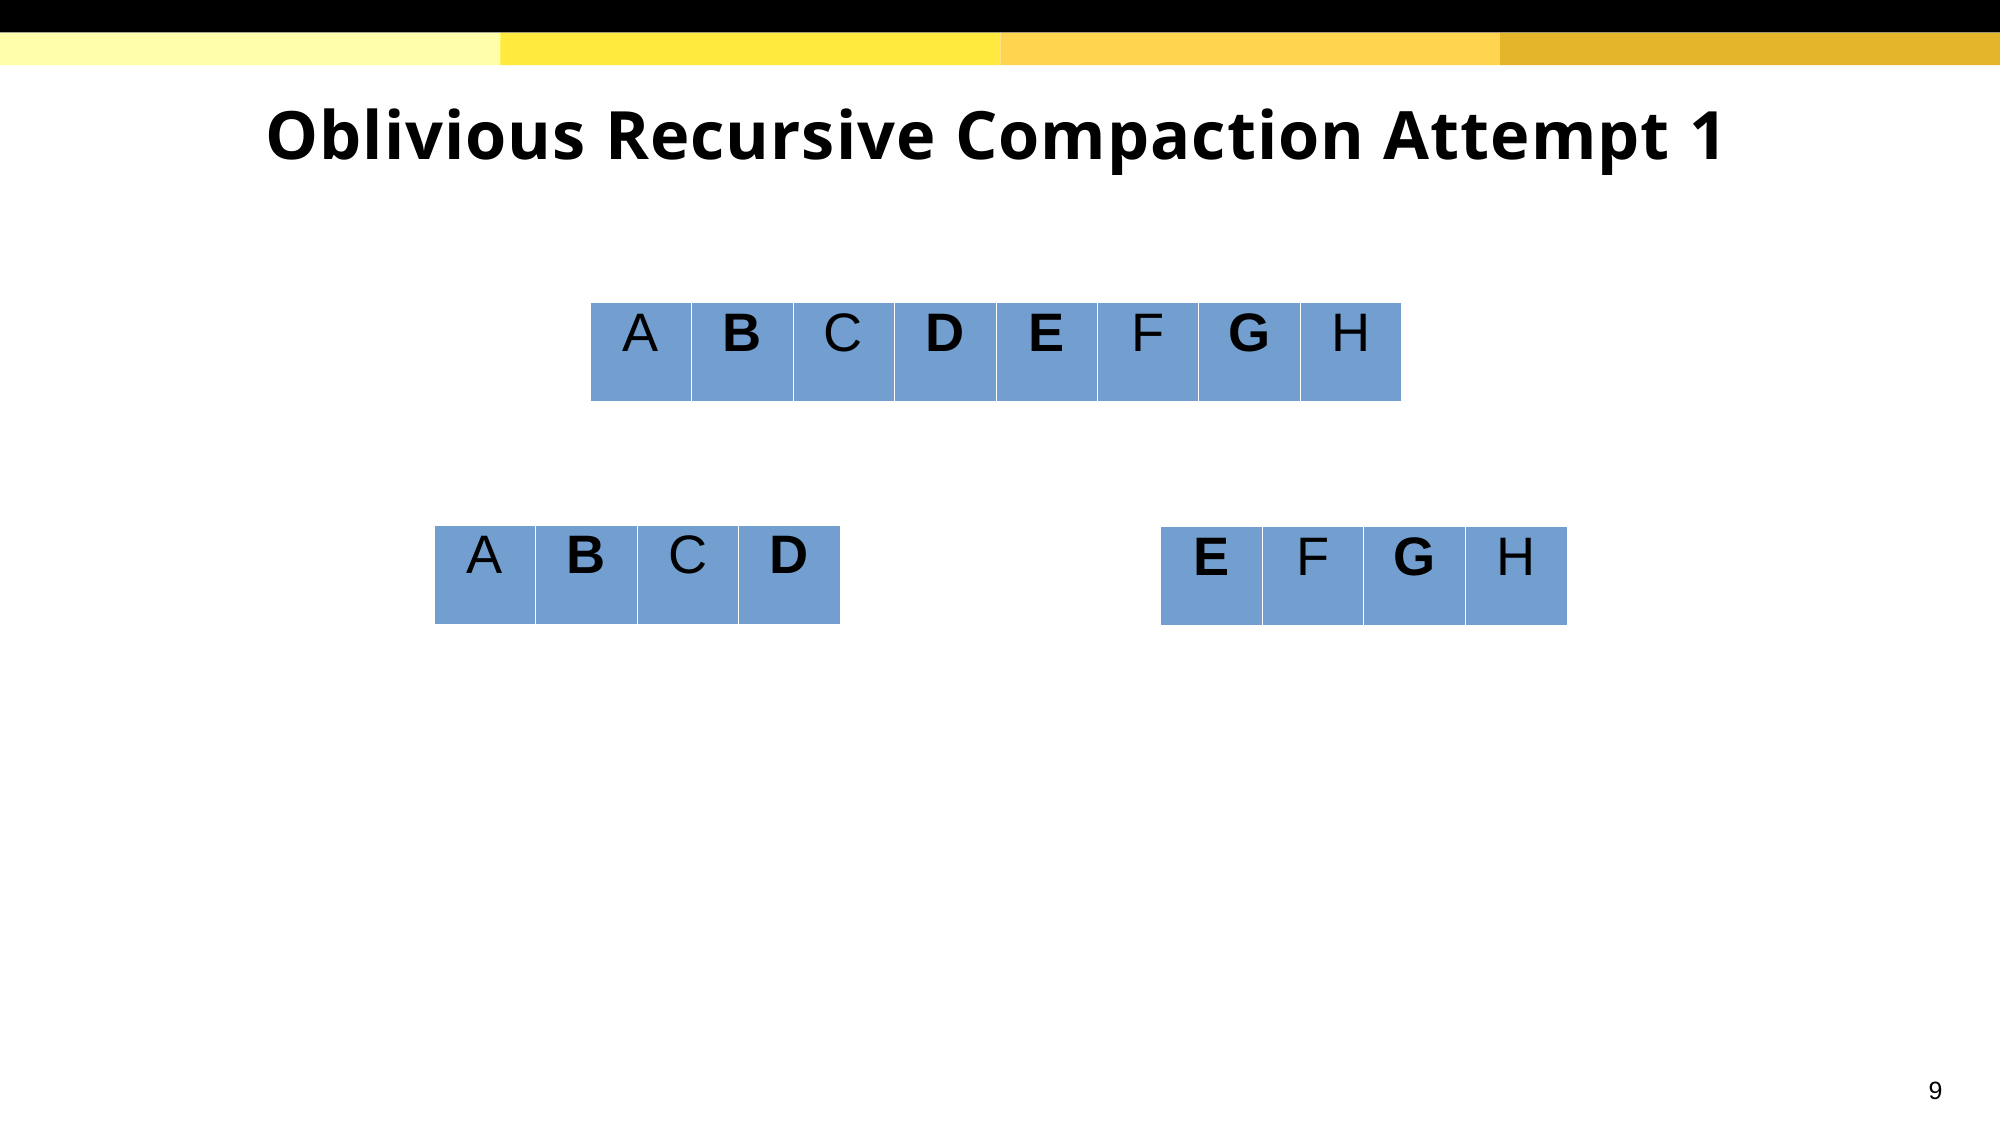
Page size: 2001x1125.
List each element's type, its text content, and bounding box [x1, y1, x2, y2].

title Oblivious Recursive Compaction Attempt 1 [48, 65, 1947, 213]
table_header F [1263, 527, 1363, 625]
table_header B [692, 303, 793, 401]
table_header C [638, 526, 738, 624]
table_header C [794, 303, 894, 401]
table_header B [536, 526, 637, 624]
table_header G [1199, 303, 1300, 401]
text_box 9 [1913, 1069, 1958, 1113]
table_header D [895, 303, 996, 401]
table_header A [435, 526, 535, 624]
table_header F [1098, 303, 1198, 401]
table_header H [1301, 303, 1401, 401]
table_header E [1161, 527, 1262, 625]
table_header D [739, 526, 840, 624]
table_header E [997, 303, 1097, 401]
table_header A [591, 303, 691, 401]
table_header H [1466, 527, 1567, 625]
table_header G [1364, 527, 1465, 625]
